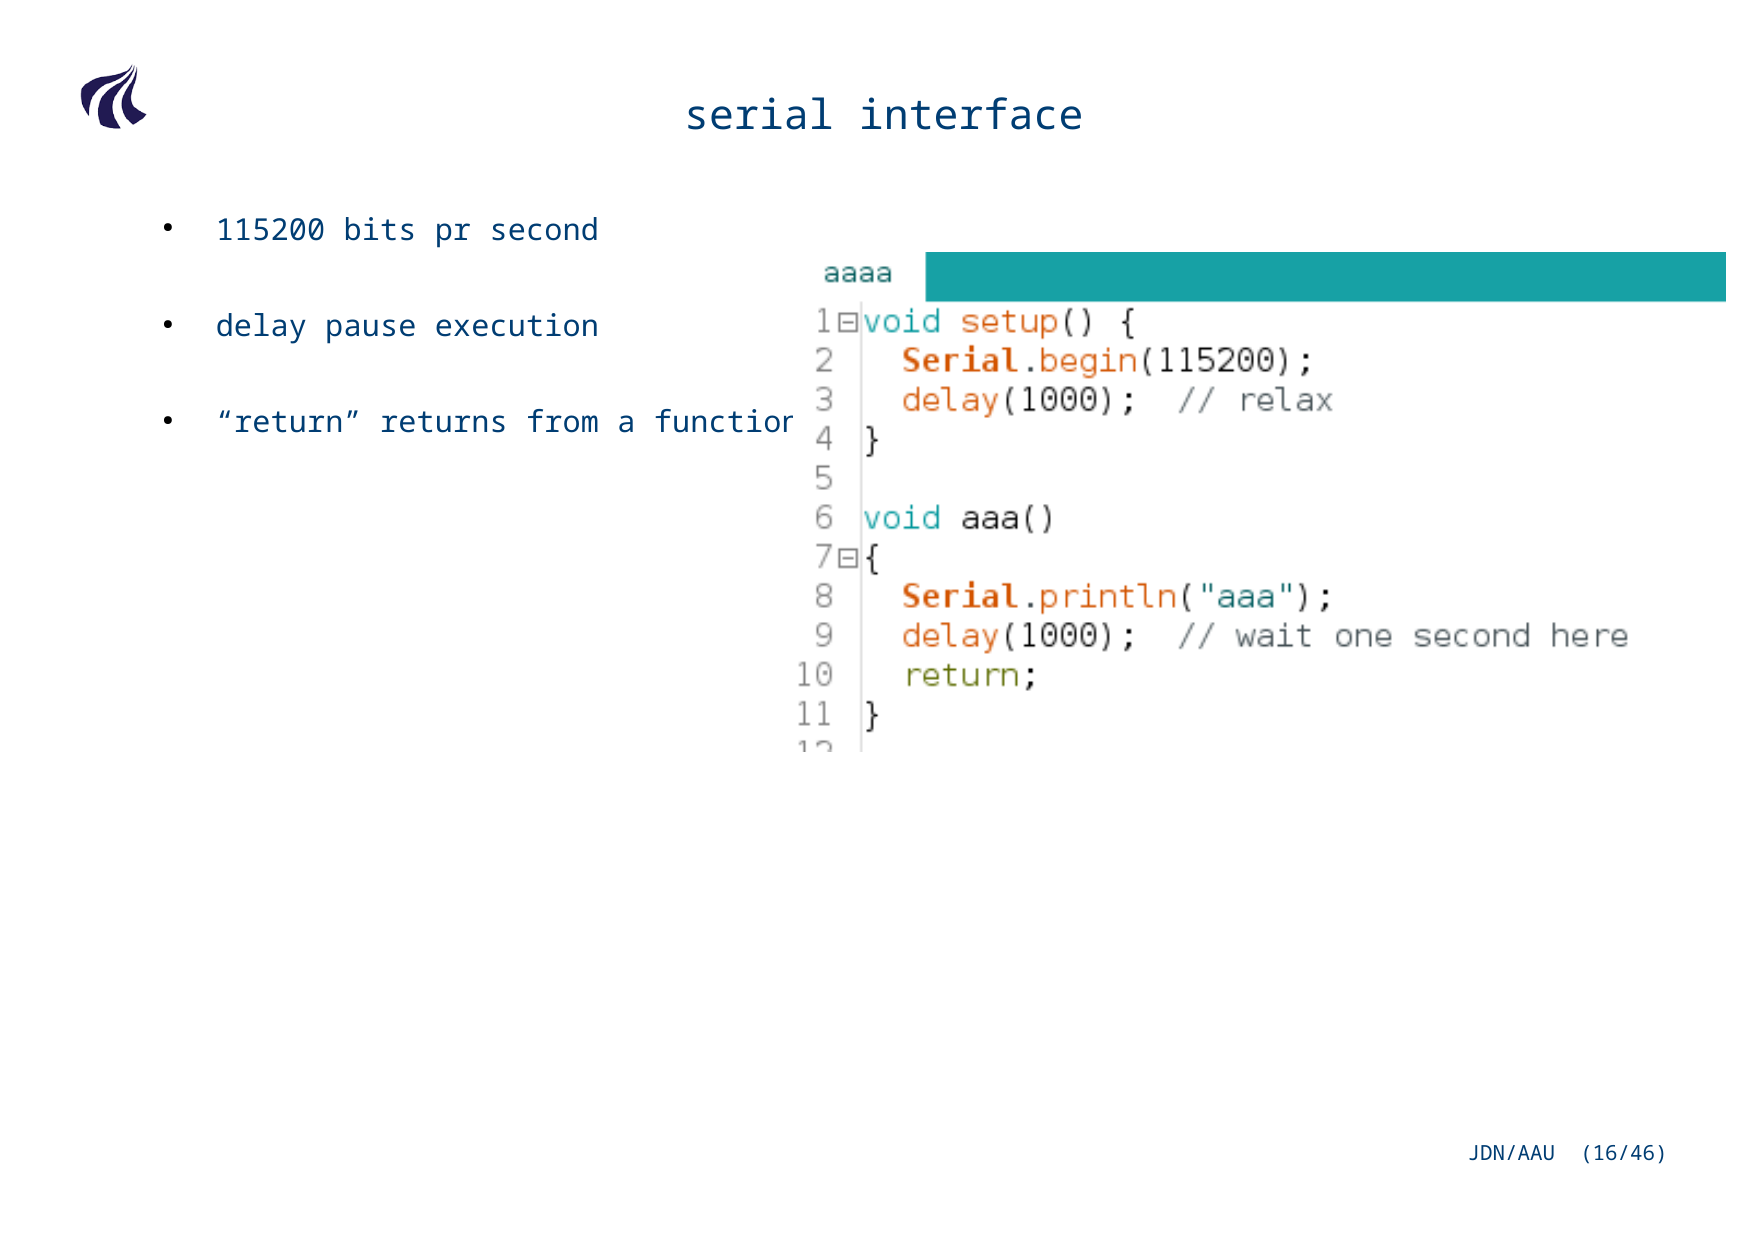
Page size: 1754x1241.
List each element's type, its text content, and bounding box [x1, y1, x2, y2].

picture [793, 252, 1726, 752]
list 115200 bits pr second delay pause execution “return” returns from a function [144, 208, 1618, 1064]
picture [76, 60, 151, 131]
title serial interface [148, 72, 1621, 155]
